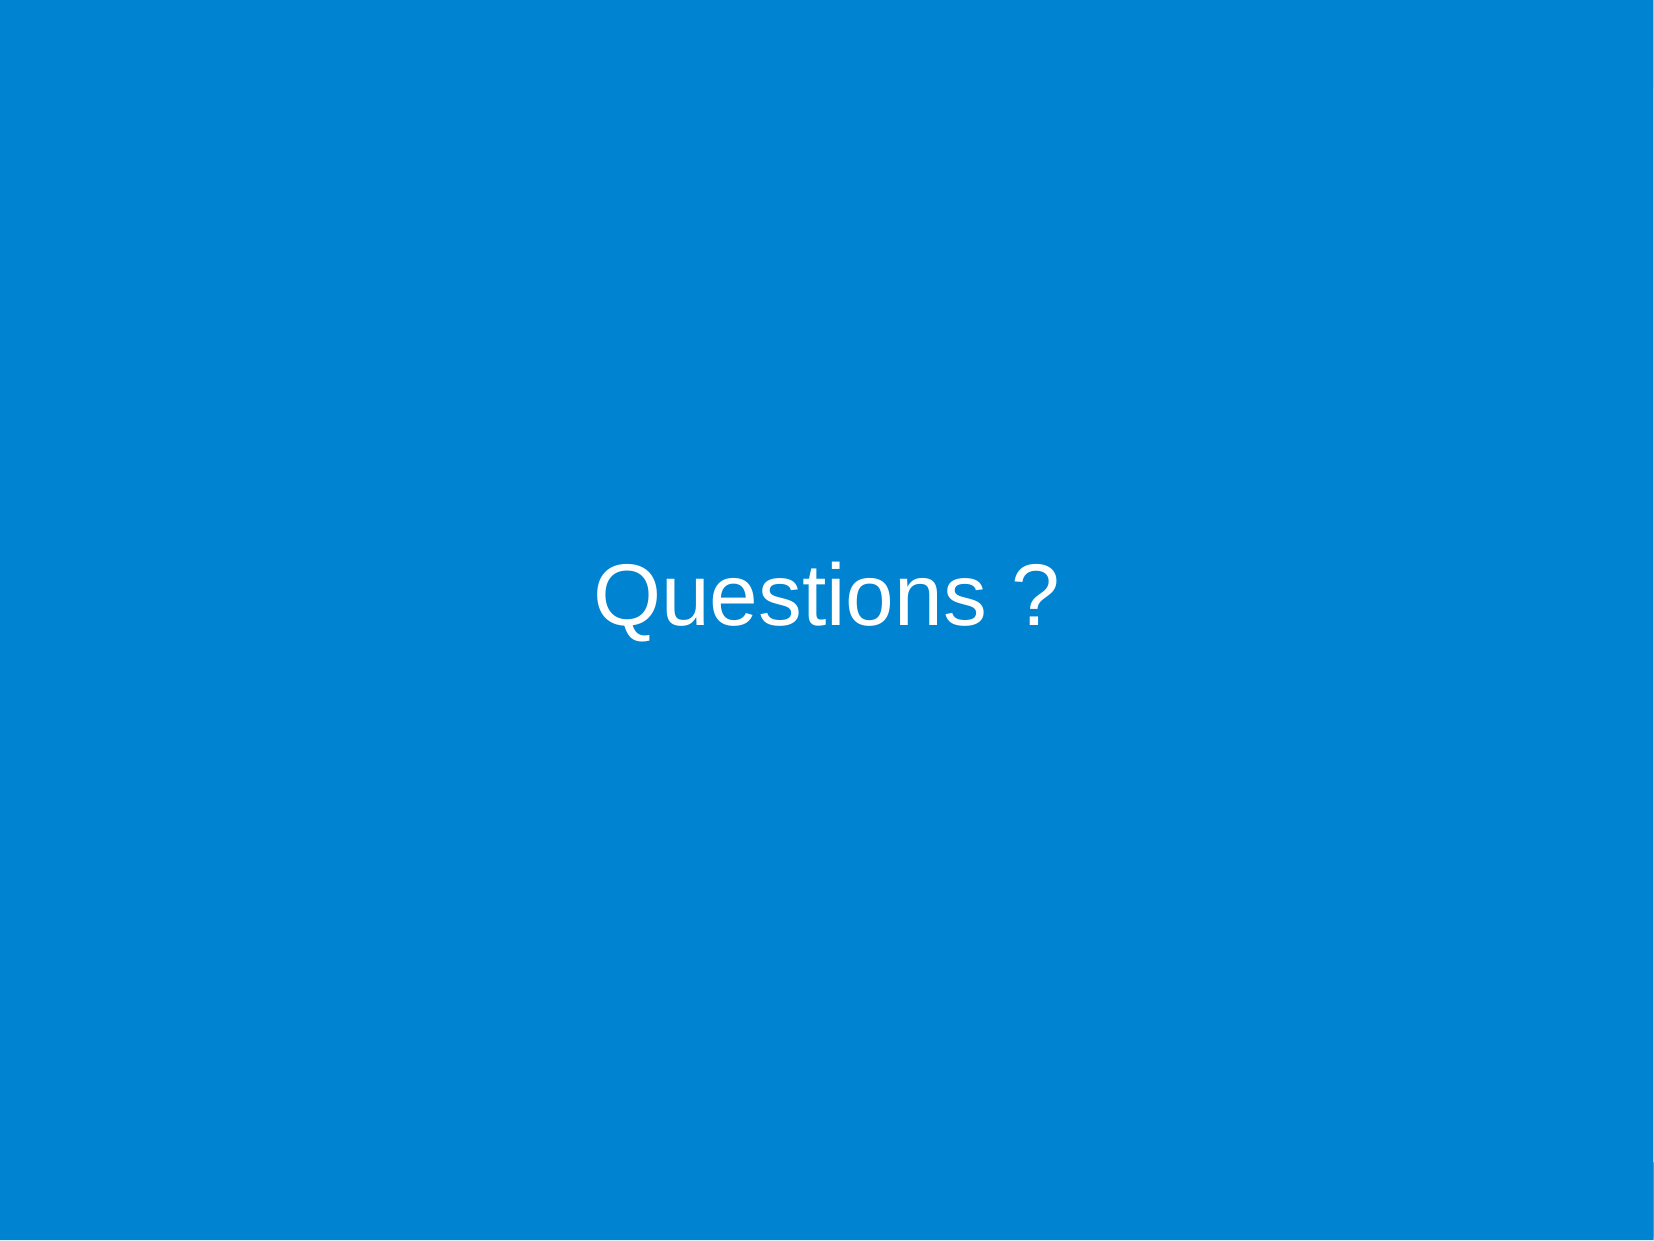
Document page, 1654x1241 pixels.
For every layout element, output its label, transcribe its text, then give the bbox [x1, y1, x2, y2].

text_box Questions ? [264, 538, 1390, 652]
text_box [0, 0, 1654, 1238]
